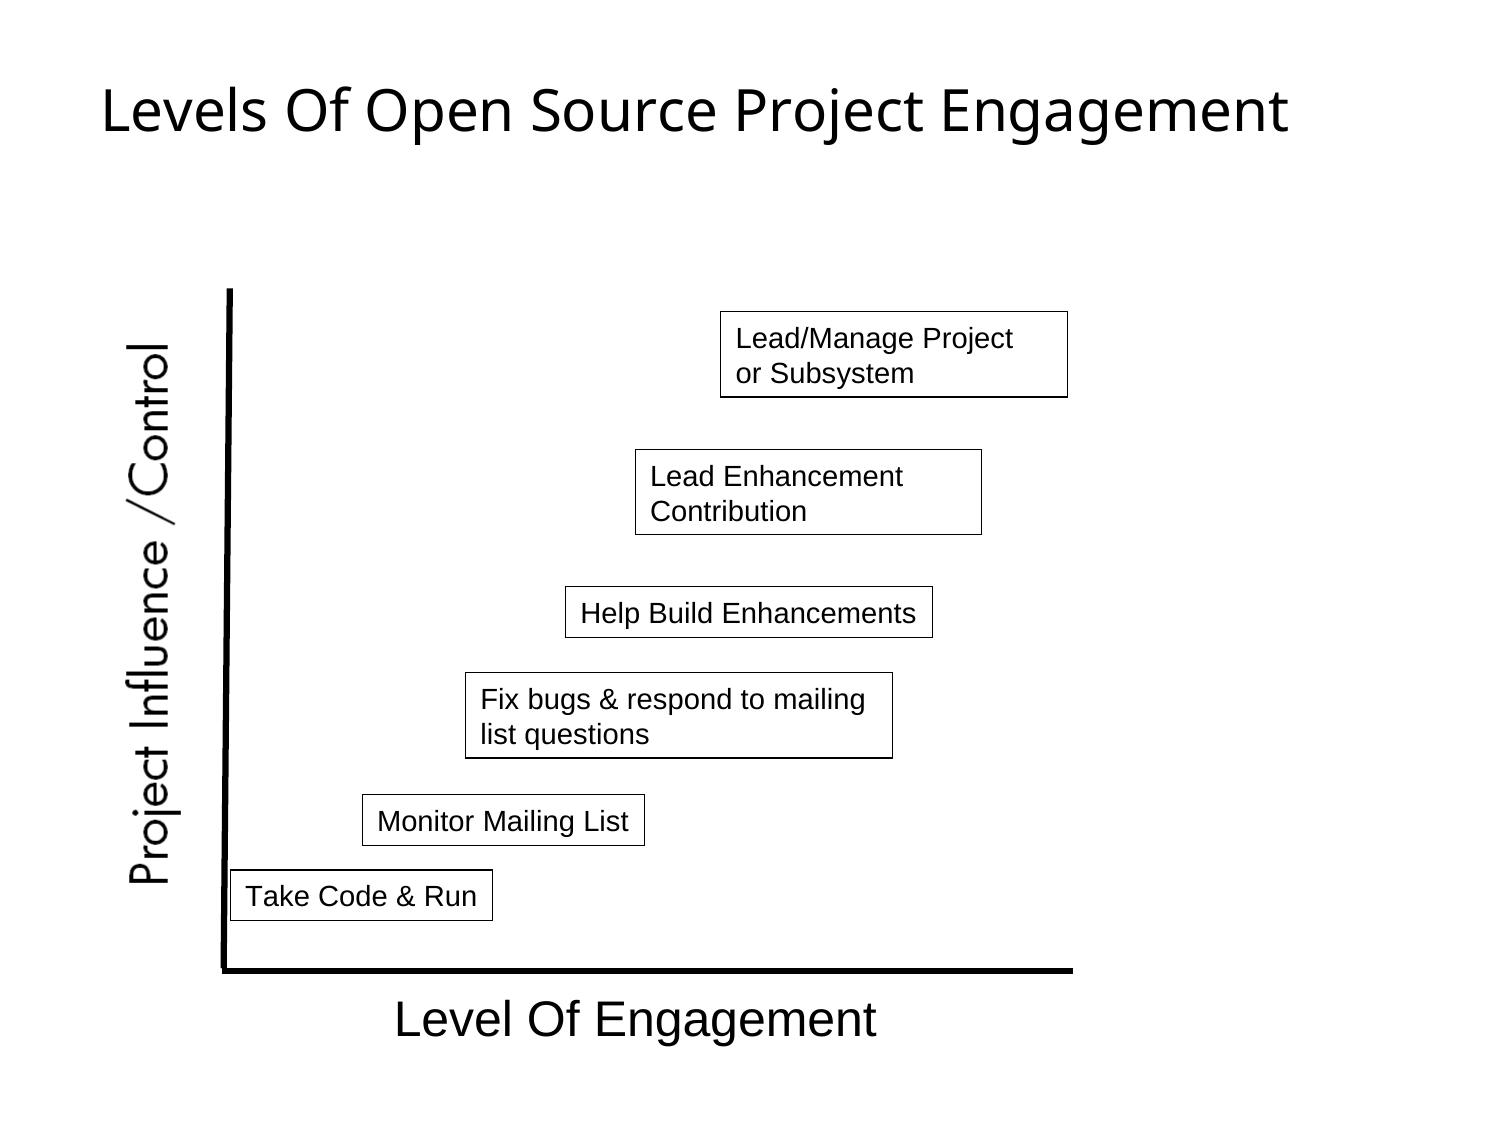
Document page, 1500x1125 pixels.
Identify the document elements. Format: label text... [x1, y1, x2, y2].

text_box Level Of Engagement [379, 979, 893, 1055]
text_box Levels Of Open Source Project Engagement [85, 66, 1430, 170]
text_box Lead Enhancement Contribution [635, 449, 982, 535]
text_box Help Build Enhancements [565, 586, 933, 638]
text_box Monitor Mailing List [362, 794, 645, 846]
text_box Lead/Manage Project or Subsystem [720, 311, 1068, 398]
text_box Fix bugs & respond to mailing list questions [465, 672, 893, 758]
picture [103, 203, 197, 1024]
text_box Take Code & Run [230, 870, 493, 921]
